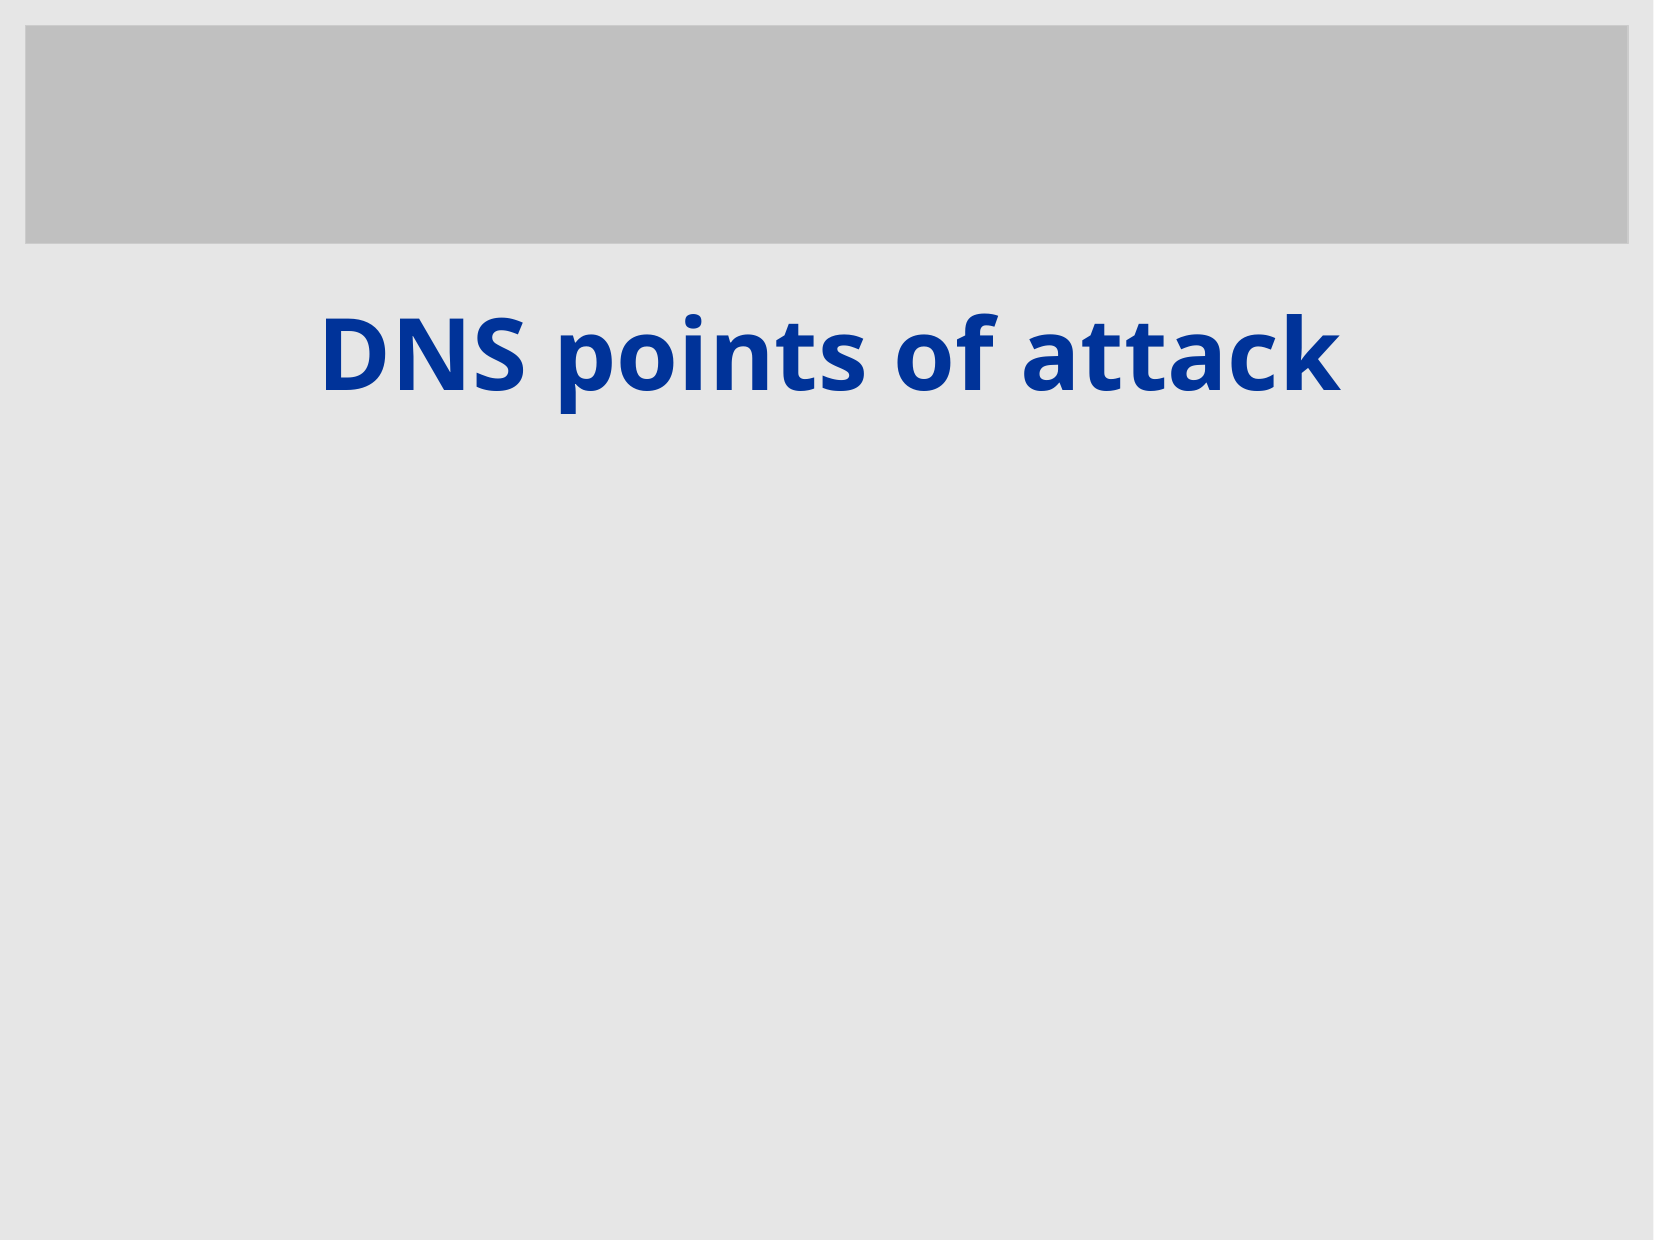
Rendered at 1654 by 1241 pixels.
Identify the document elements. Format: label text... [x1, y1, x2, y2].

title DNS points of attack [127, 275, 1533, 552]
